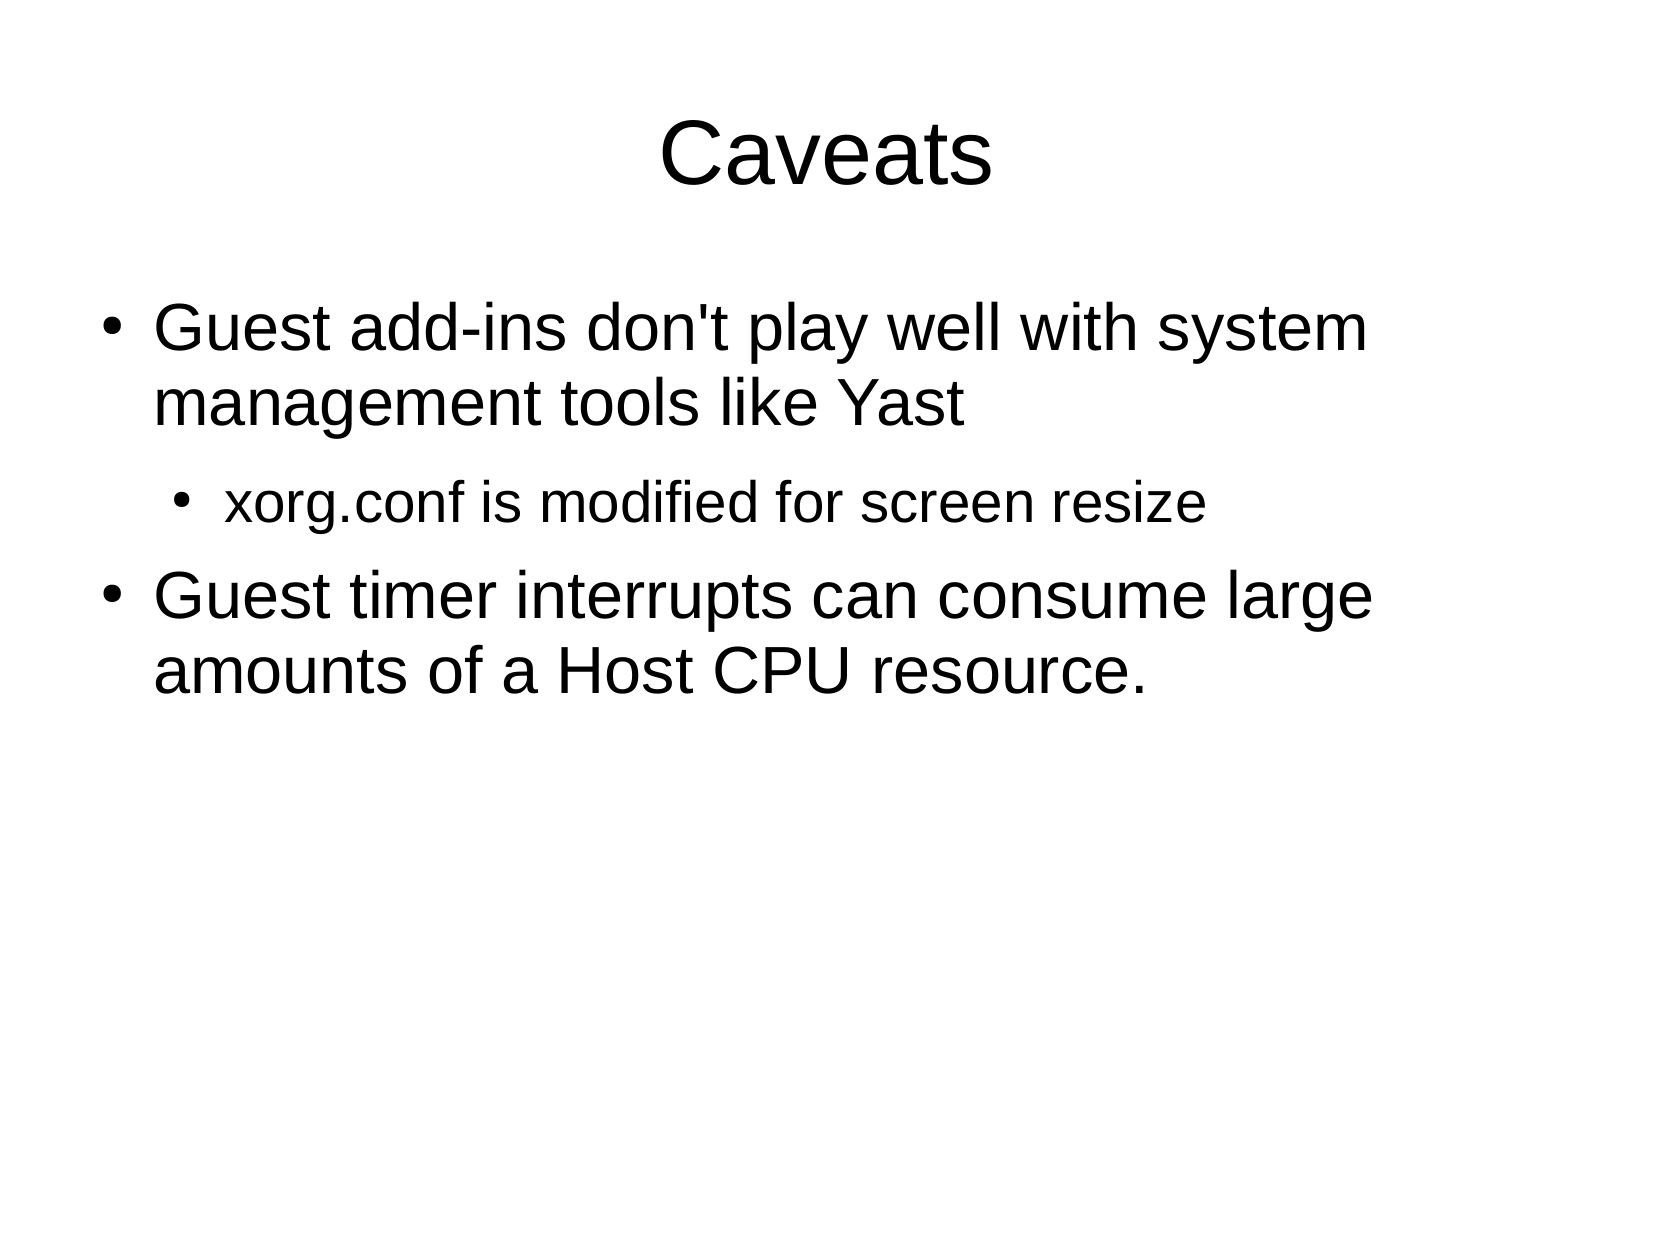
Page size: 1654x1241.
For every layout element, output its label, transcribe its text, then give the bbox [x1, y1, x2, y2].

list Guest add-ins don't play well with system management tools like Yast xorg.conf is modified for screen resize Guest timer interrupts can consume large amounts of a Host CPU resource. [82, 290, 1571, 1094]
title Caveats [82, 56, 1571, 250]
